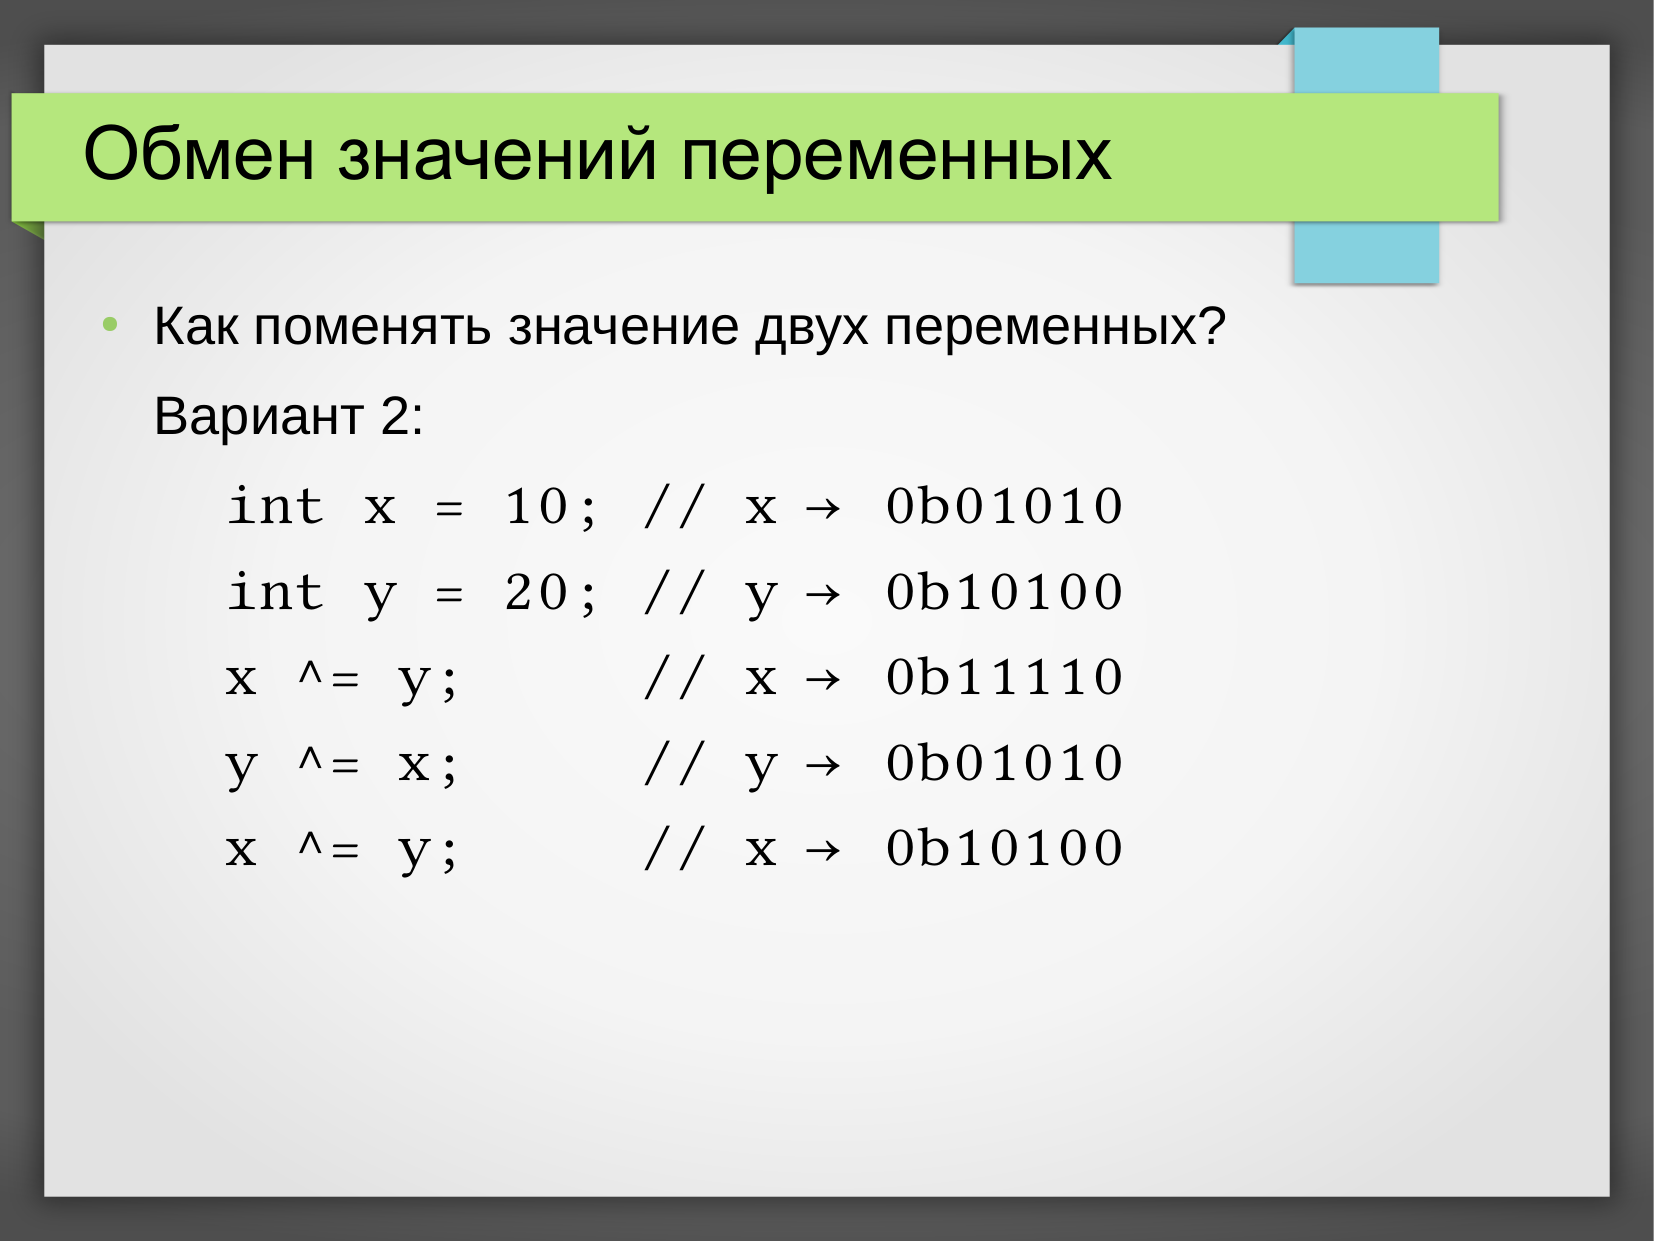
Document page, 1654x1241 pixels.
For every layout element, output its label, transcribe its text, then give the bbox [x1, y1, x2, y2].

picture [0, 0, 1654, 1241]
title Обмен значений переменных [82, 94, 1264, 213]
list Как поменять значение двух переменных? Вариант 2: int x = 10; // x→ 0b01010 int y = 20; // y→ 0b10100 x ^= y; // x→ 0b11110 y ^= x; // y→ 0b01010 x ^= y; // x→ 0b10100 [82, 295, 1571, 1015]
